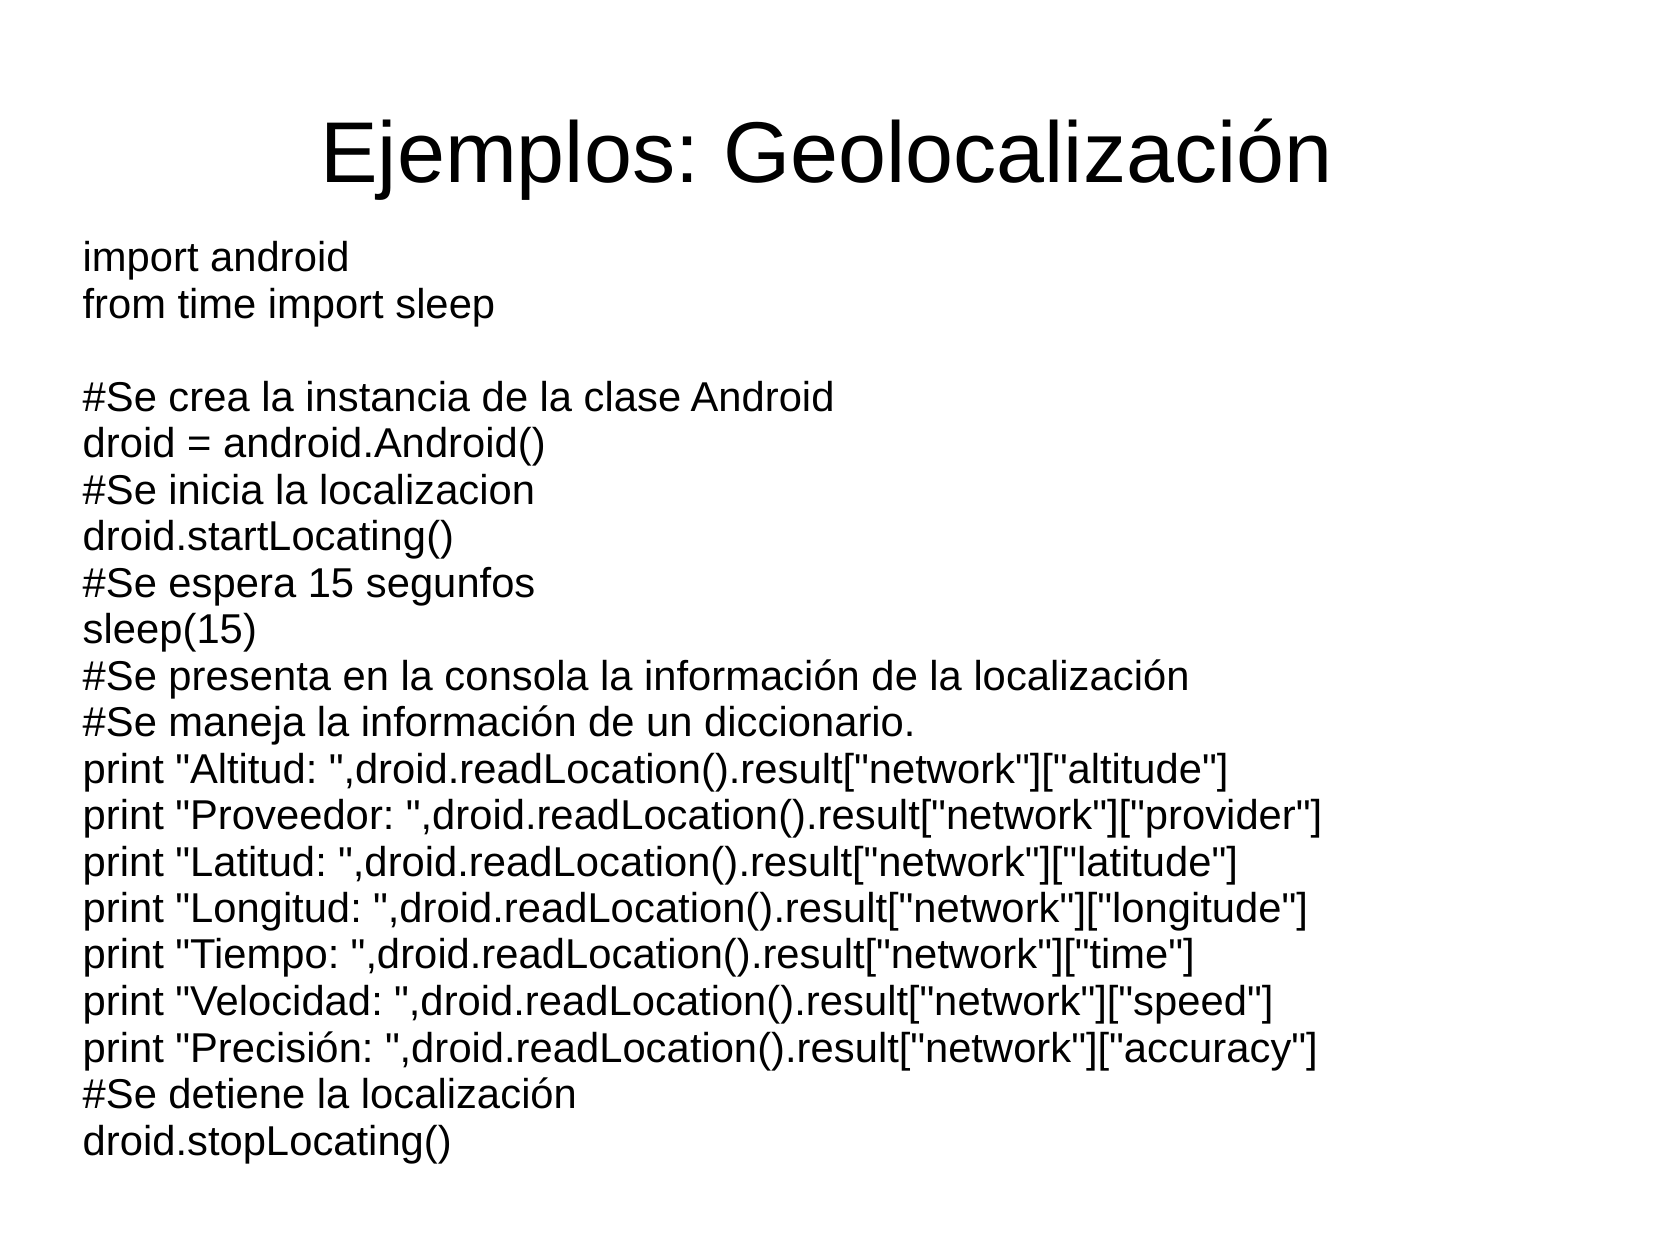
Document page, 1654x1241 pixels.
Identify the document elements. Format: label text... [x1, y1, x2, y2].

subtitle import android from time import sleep #Se crea la instancia de la clase Android droid = android.Android() #Se inicia la localizacion droid.startLocating() #Se espera 15 segunfos sleep(15) #Se presenta en la consola la información de la localización #Se maneja la información de un diccionario. print "Altitud: ",droid.readLocation().result["network"]["altitude"] print "Proveedor: ",droid.readLocation().result["network"]["provider"] print "Latitud: ",droid.readLocation().result["network"]["latitude"] print "Longitud: ",droid.readLocation().result["network"]["longitude"] print "Tiempo: ",droid.readLocation().result["network"]["time"] print "Velocidad: ",droid.readLocation().result["network"]["speed"] print "Precisión: ",droid.readLocation().result["network"]["accuracy"] #Se detiene la localización droid.stopLocating() [82, 234, 1571, 1164]
title Ejemplos: Geolocalización [82, 49, 1571, 234]
